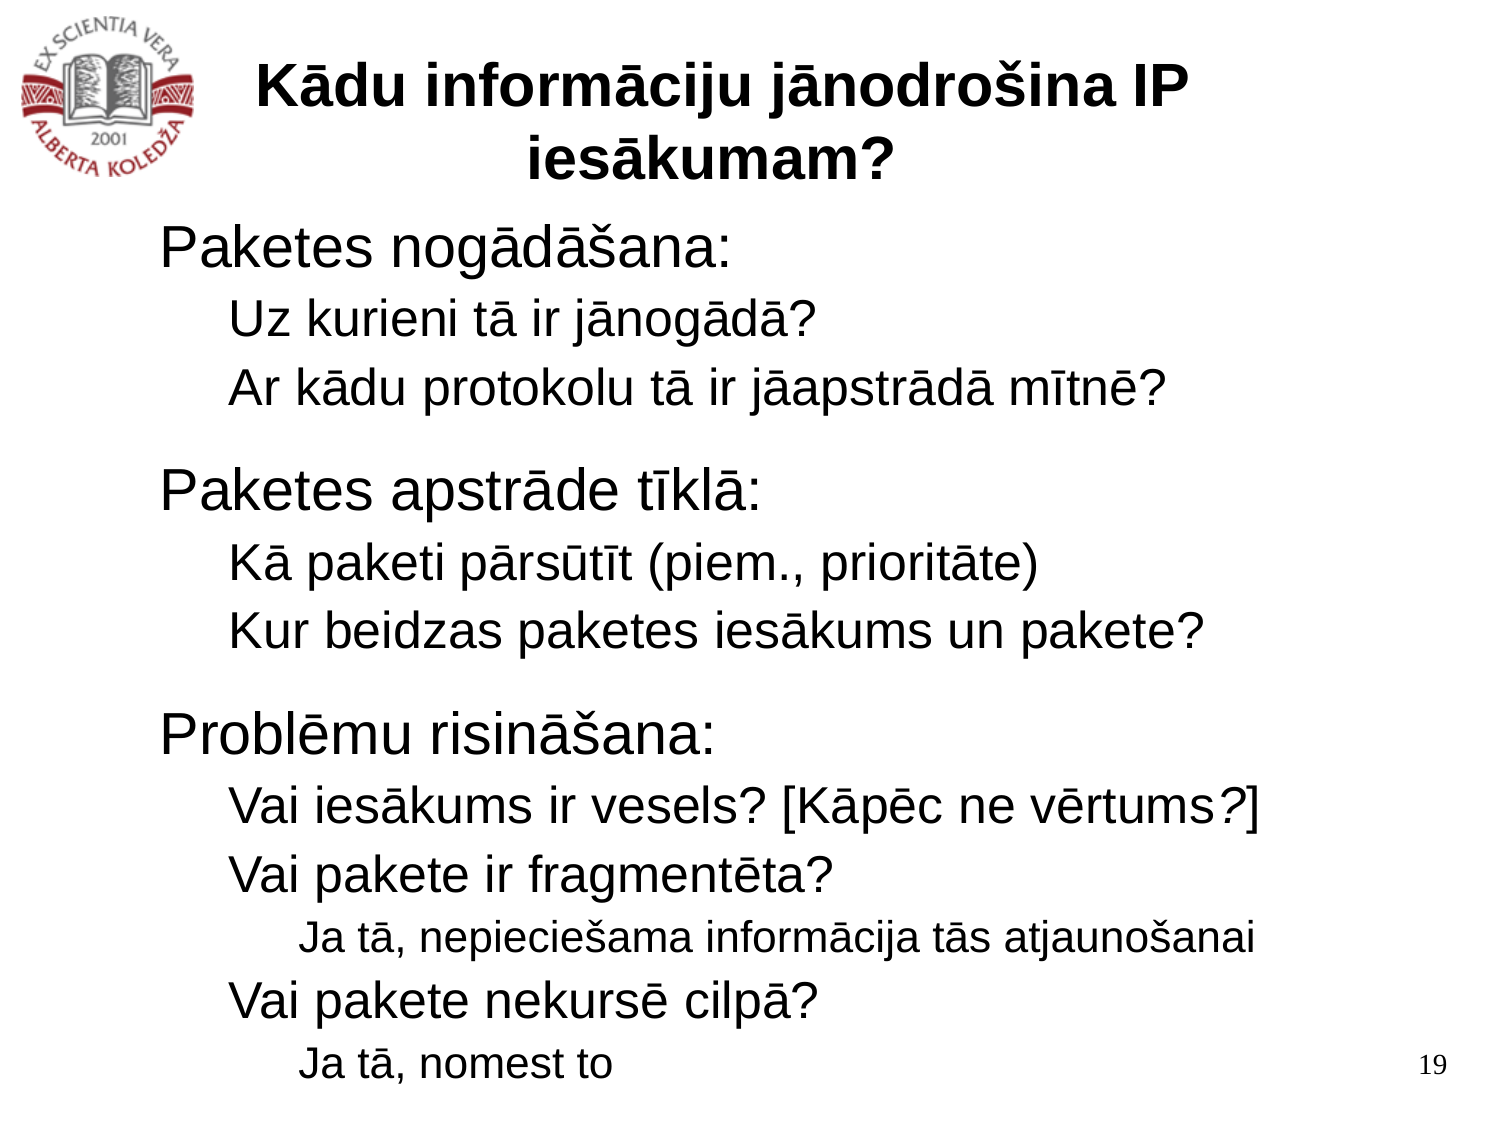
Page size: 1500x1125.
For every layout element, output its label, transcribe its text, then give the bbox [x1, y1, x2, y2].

text_box <skaitlis> [1312, 1037, 1463, 1101]
list Paketes nogādāšana: Uz kurieni tā ir jānogādā? Ar kādu protokolu tā ir jāapstrādā mītnē? Paketes apstrāde tīklā: Kā paketi pārsūtīt (piem., prioritāte) Kur beidzas paketes iesākums un pakete? Problēmu risināšana: Vai iesākums ir vesels? [Kāpēc ne vērtums?] Vai pakete ir fragmentēta? Ja tā, nepieciešama informācija tās atjaunošanai Vai pakete nekursē cilpā? Ja tā, nomest to [74, 200, 1463, 1101]
picture [21, 16, 194, 177]
title Kādu informāciju jānodrošina IP iesākumam? [50, 37, 1374, 200]
